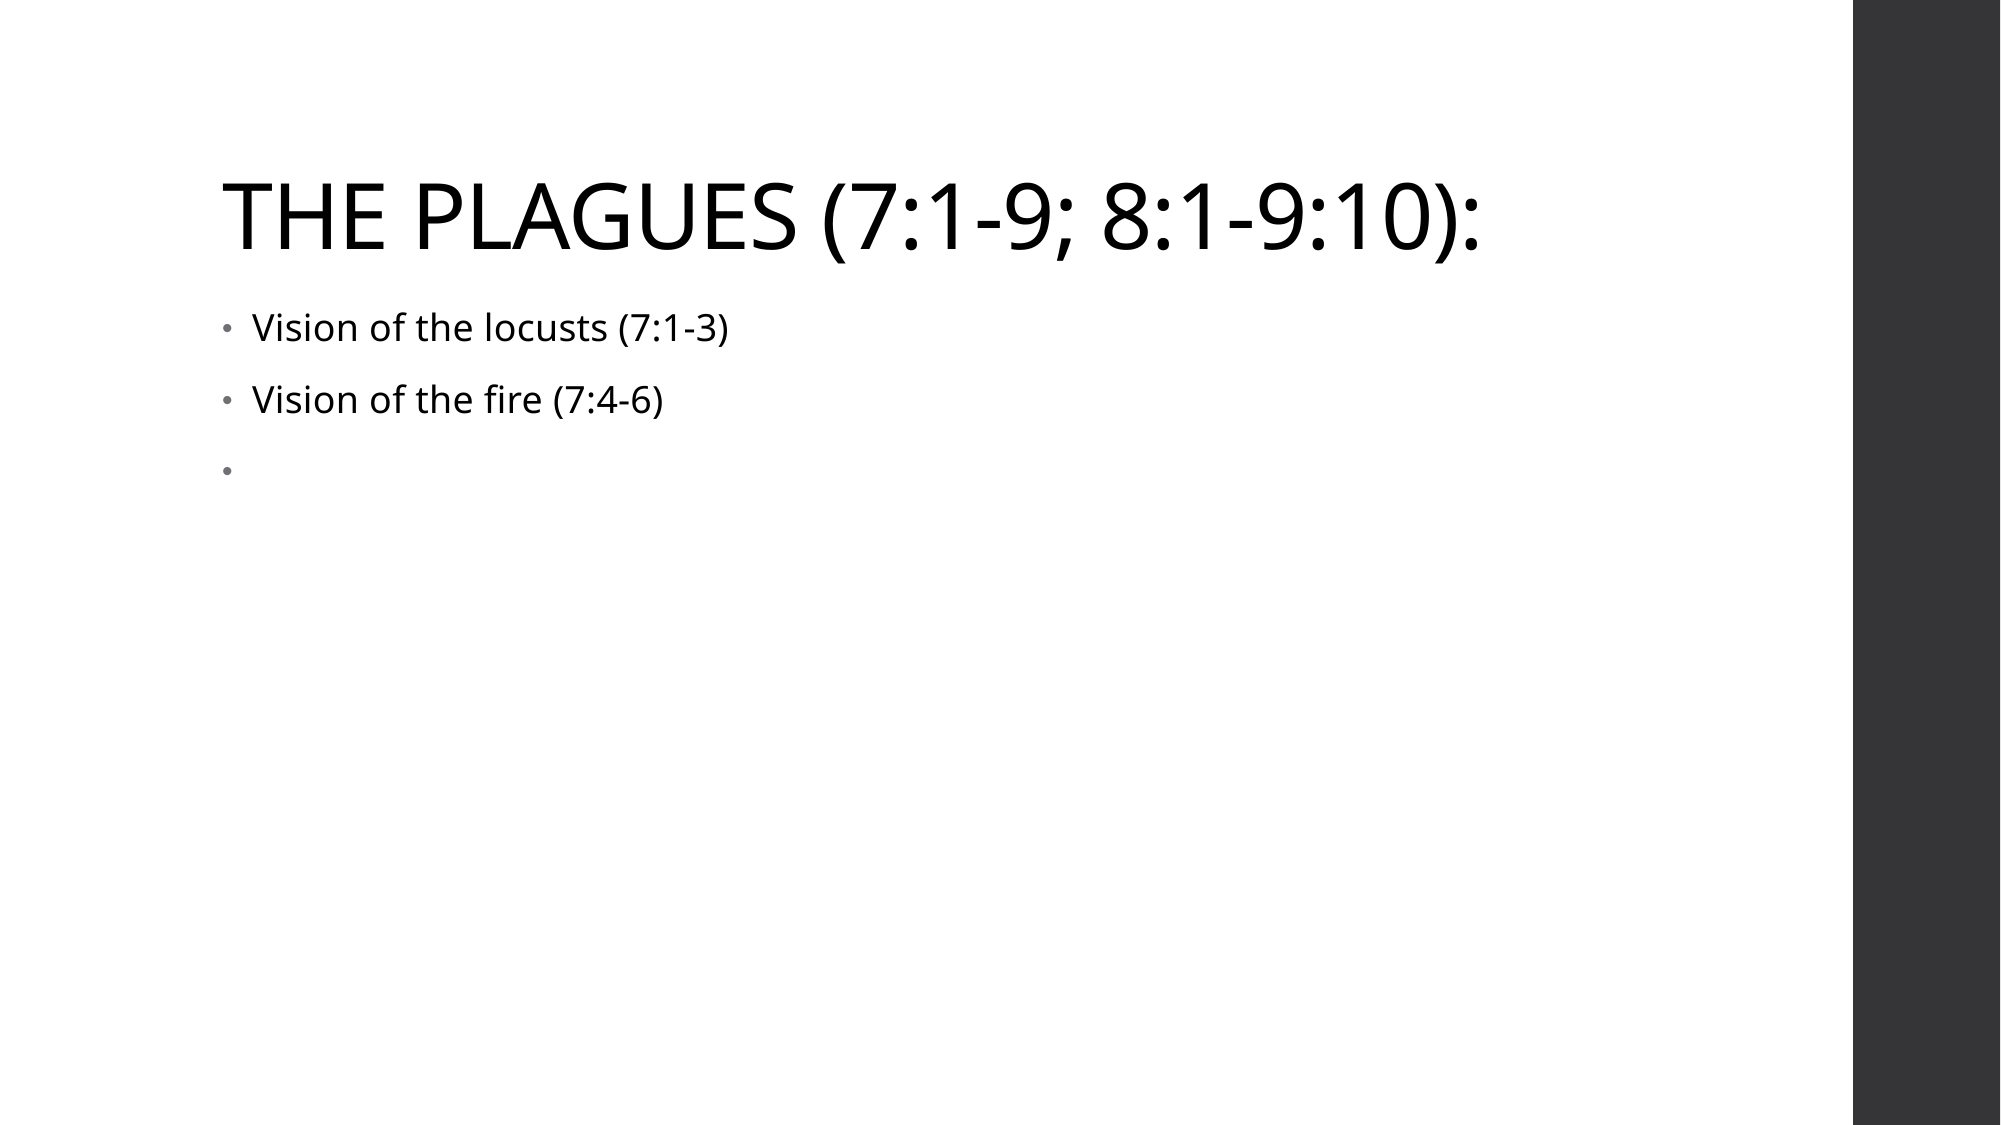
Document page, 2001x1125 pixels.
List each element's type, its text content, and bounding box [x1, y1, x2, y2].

list Vision of the locusts (7:1-3) Vision of the fire (7:4-6) [206, 299, 1617, 1014]
title THE PLAGUES (7:1-9; 8:1-9:10): [206, 60, 1797, 278]
